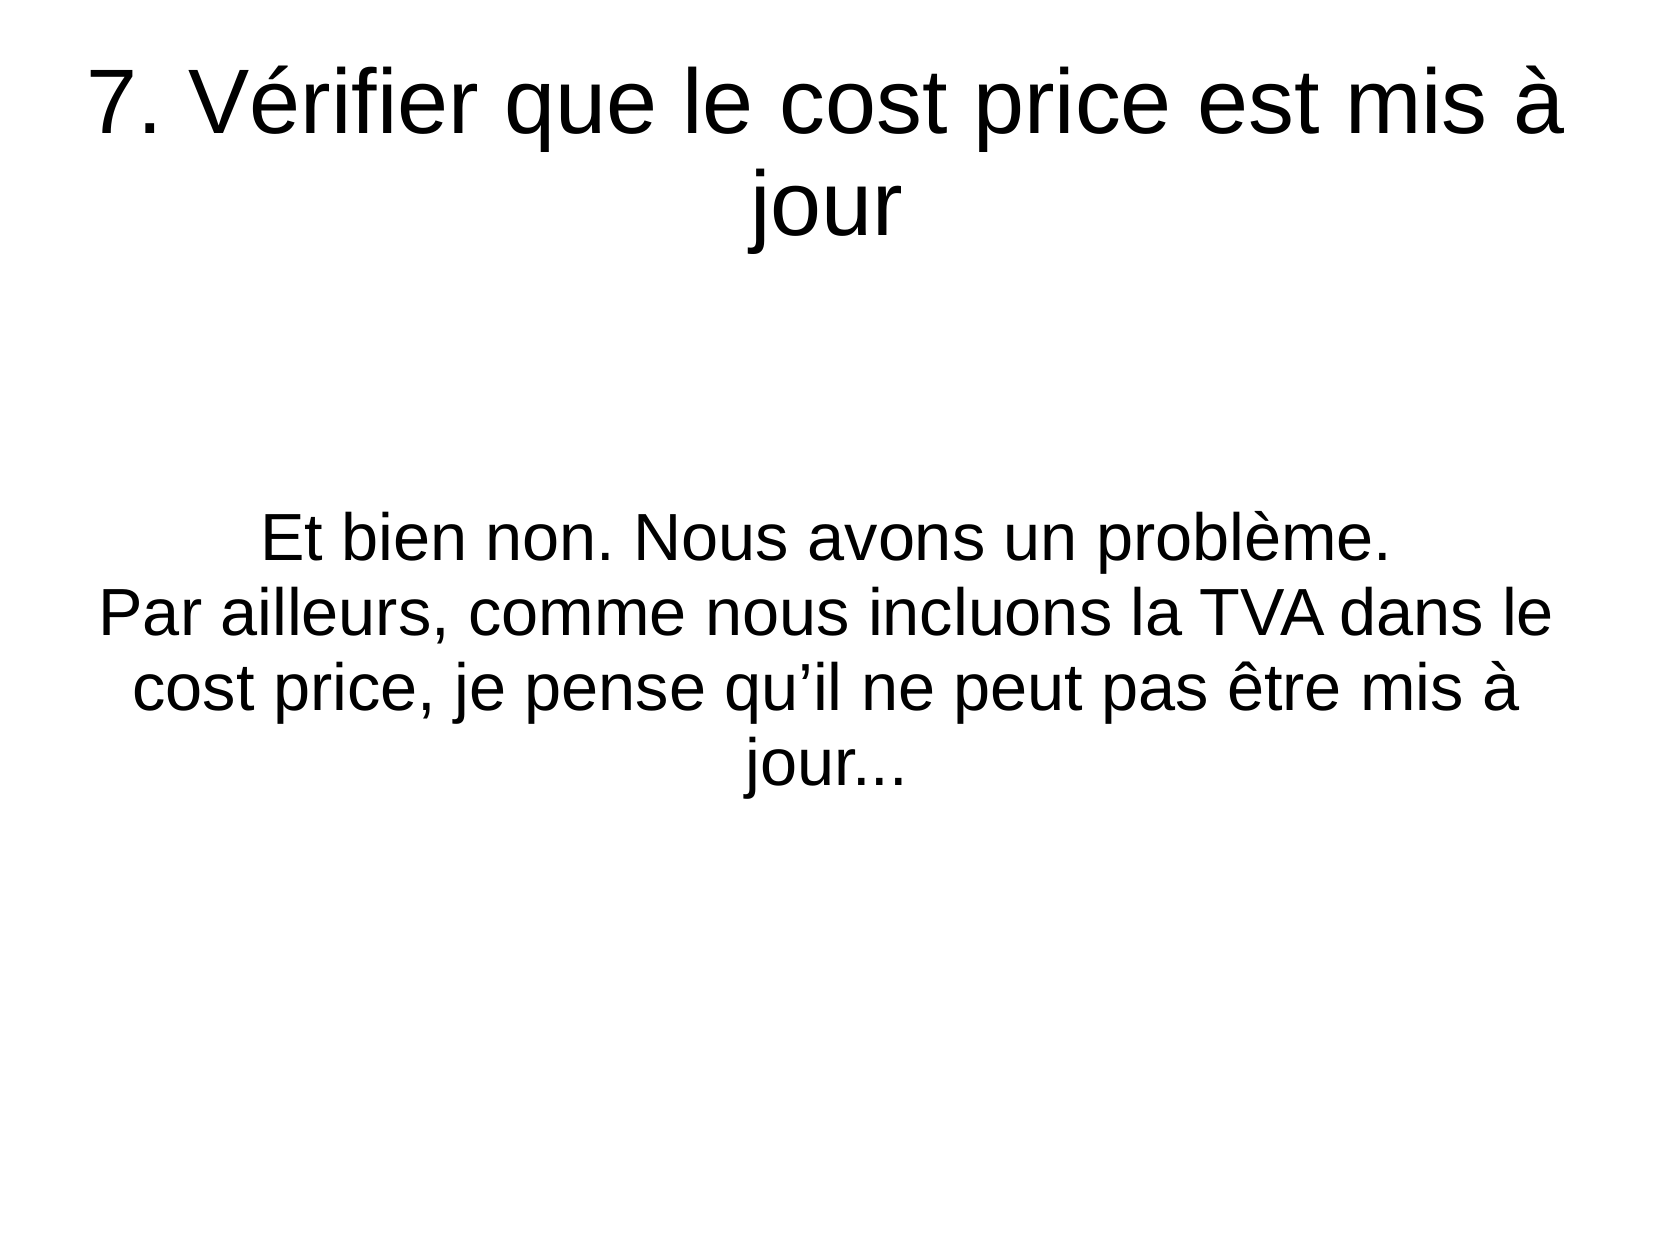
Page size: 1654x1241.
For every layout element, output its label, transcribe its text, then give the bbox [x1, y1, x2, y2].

text_box Et bien non. Nous avons un problème. Par ailleurs, comme nous incluons la TVA dans le cost price, je pense qu’il ne peut pas être mis à jour... [82, 290, 1571, 1010]
title 7. Vérifier que le cost price est mis à jour [82, 49, 1571, 257]
